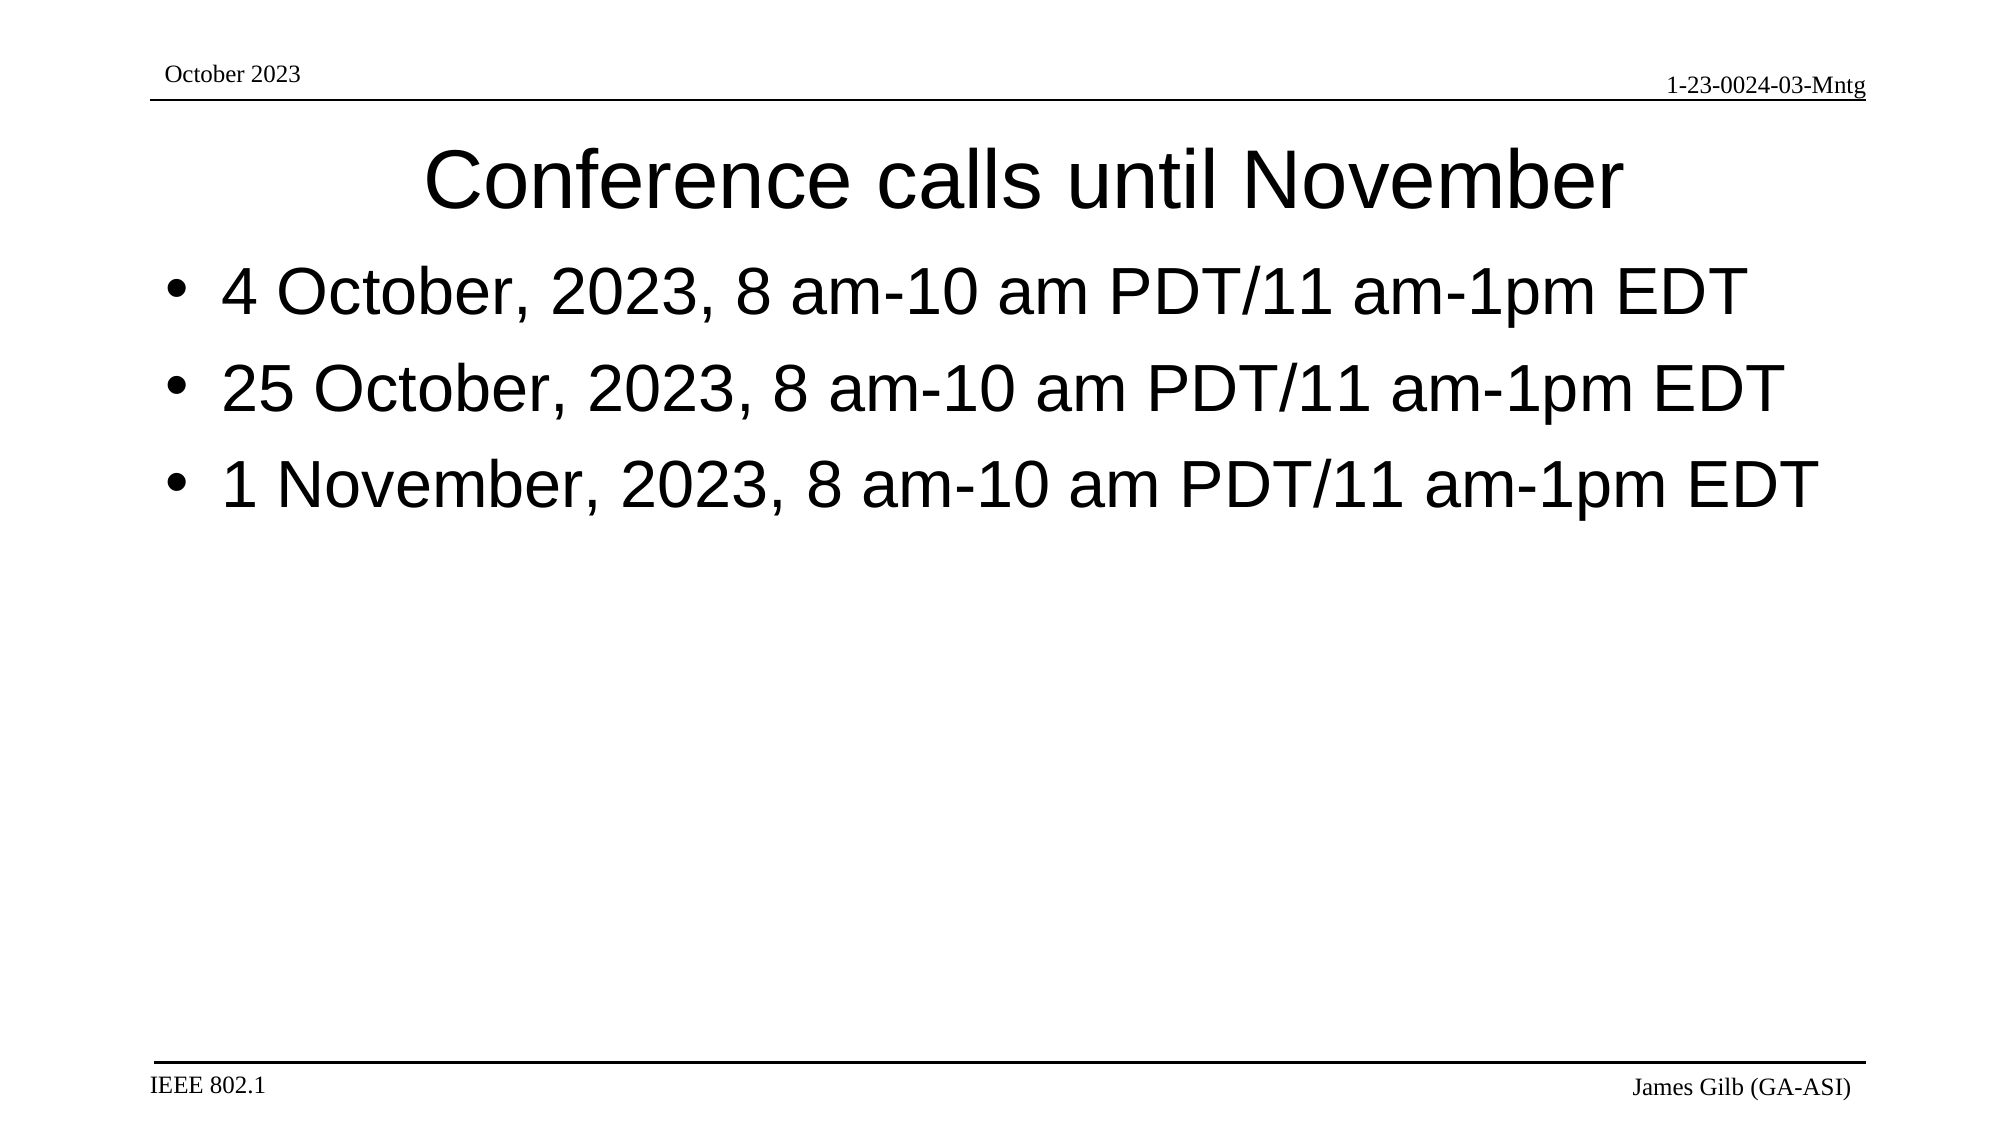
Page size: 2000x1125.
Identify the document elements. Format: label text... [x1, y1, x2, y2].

list 4 October, 2023, 8 am-10 am PDT/11 am-1pm EDT 25 October, 2023, 8 am-10 am PDT/11 am-1pm EDT 1 November, 2023, 8 am-10 am PDT/11 am-1pm EDT [150, 239, 1900, 1051]
title Conference calls until November [149, 112, 1900, 238]
